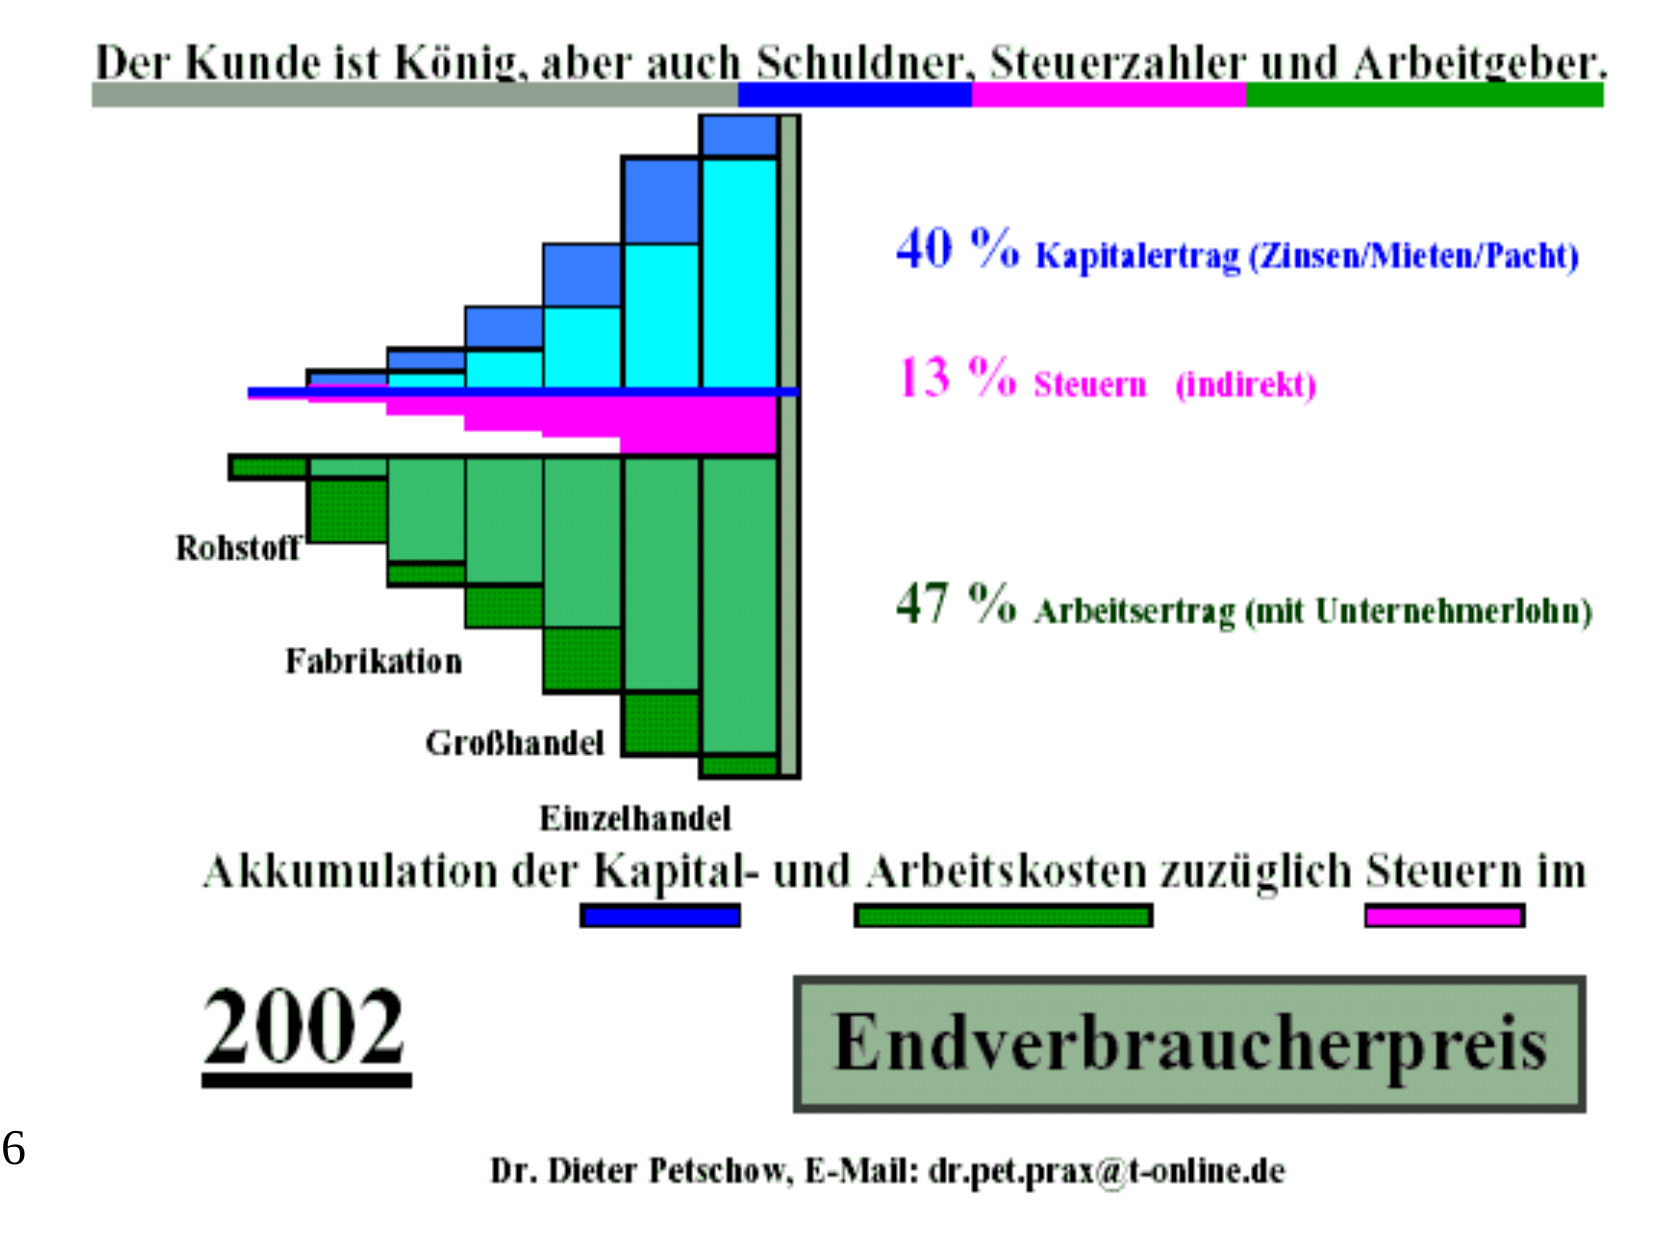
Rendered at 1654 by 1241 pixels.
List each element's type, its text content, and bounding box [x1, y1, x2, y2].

picture [64, 14, 1625, 1212]
text_box <Foliennummer> [0, 1119, 64, 1181]
